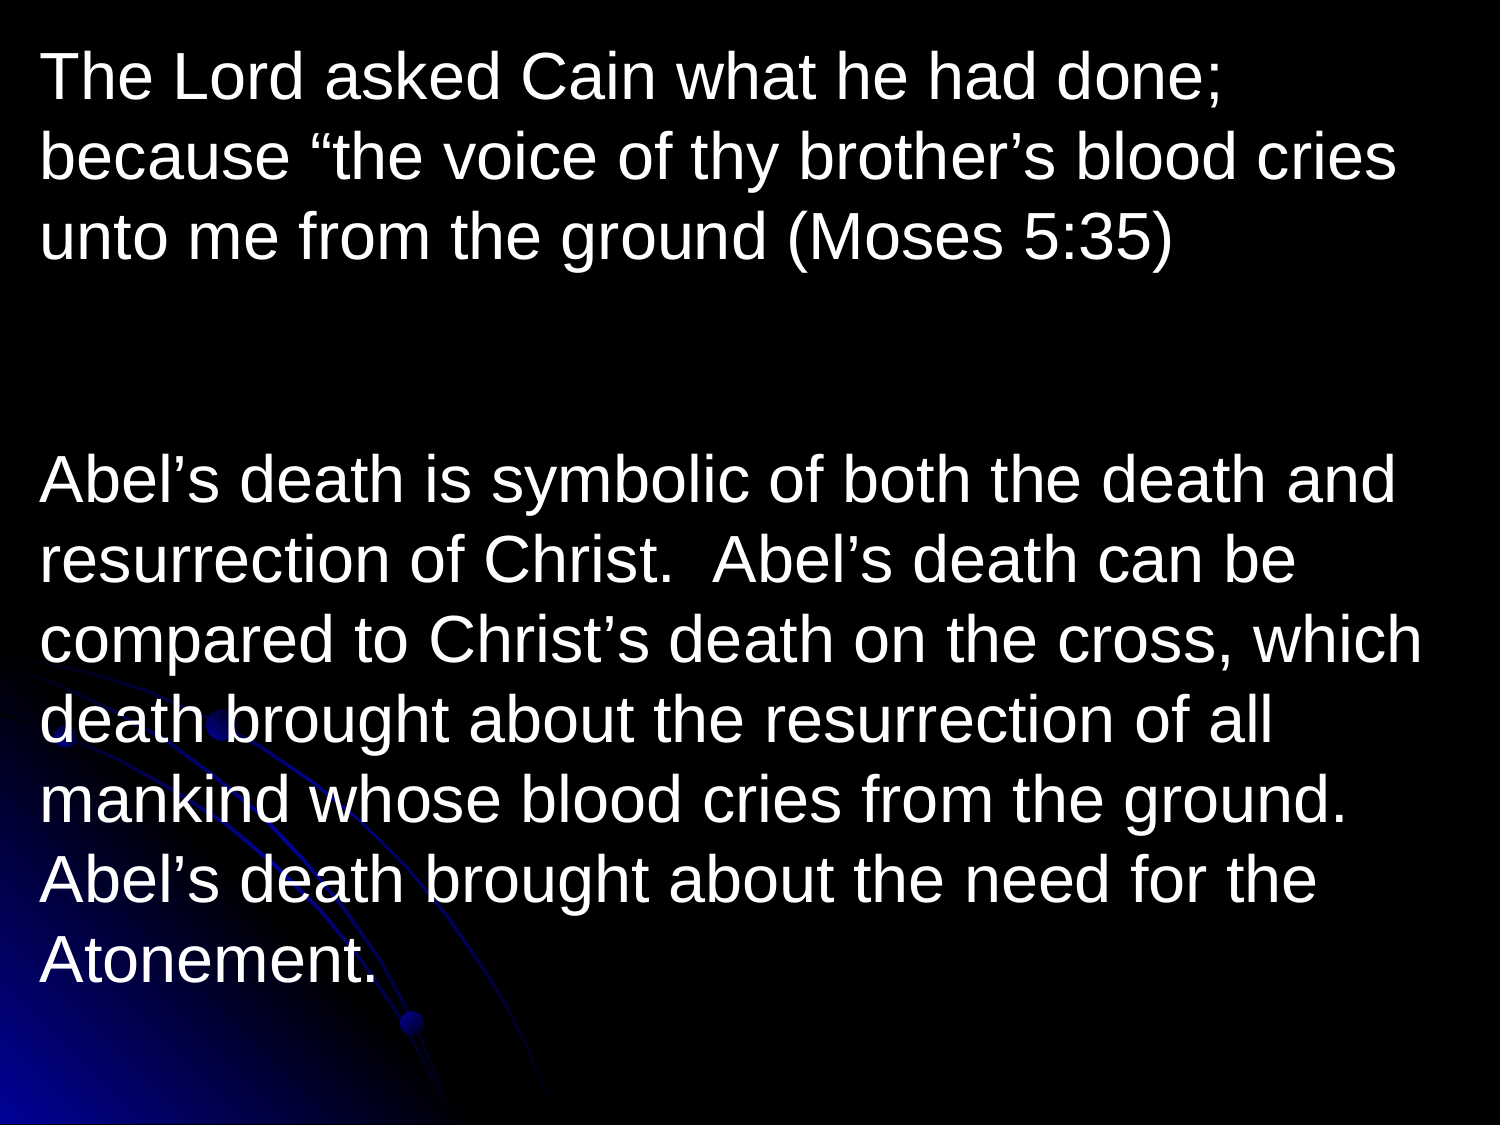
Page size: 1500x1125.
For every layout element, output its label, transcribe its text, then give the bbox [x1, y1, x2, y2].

text_box The Lord asked Cain what he had done; because “the voice of thy brother’s blood cries unto me from the ground (Moses 5:35) Abel’s death is symbolic of both the death and resurrection of Christ. Abel’s death can be compared to Christ’s death on the cross, which death brought about the resurrection of all mankind whose blood cries from the ground. Abel’s death brought about the need for the Atonement. [24, 24, 1476, 1125]
